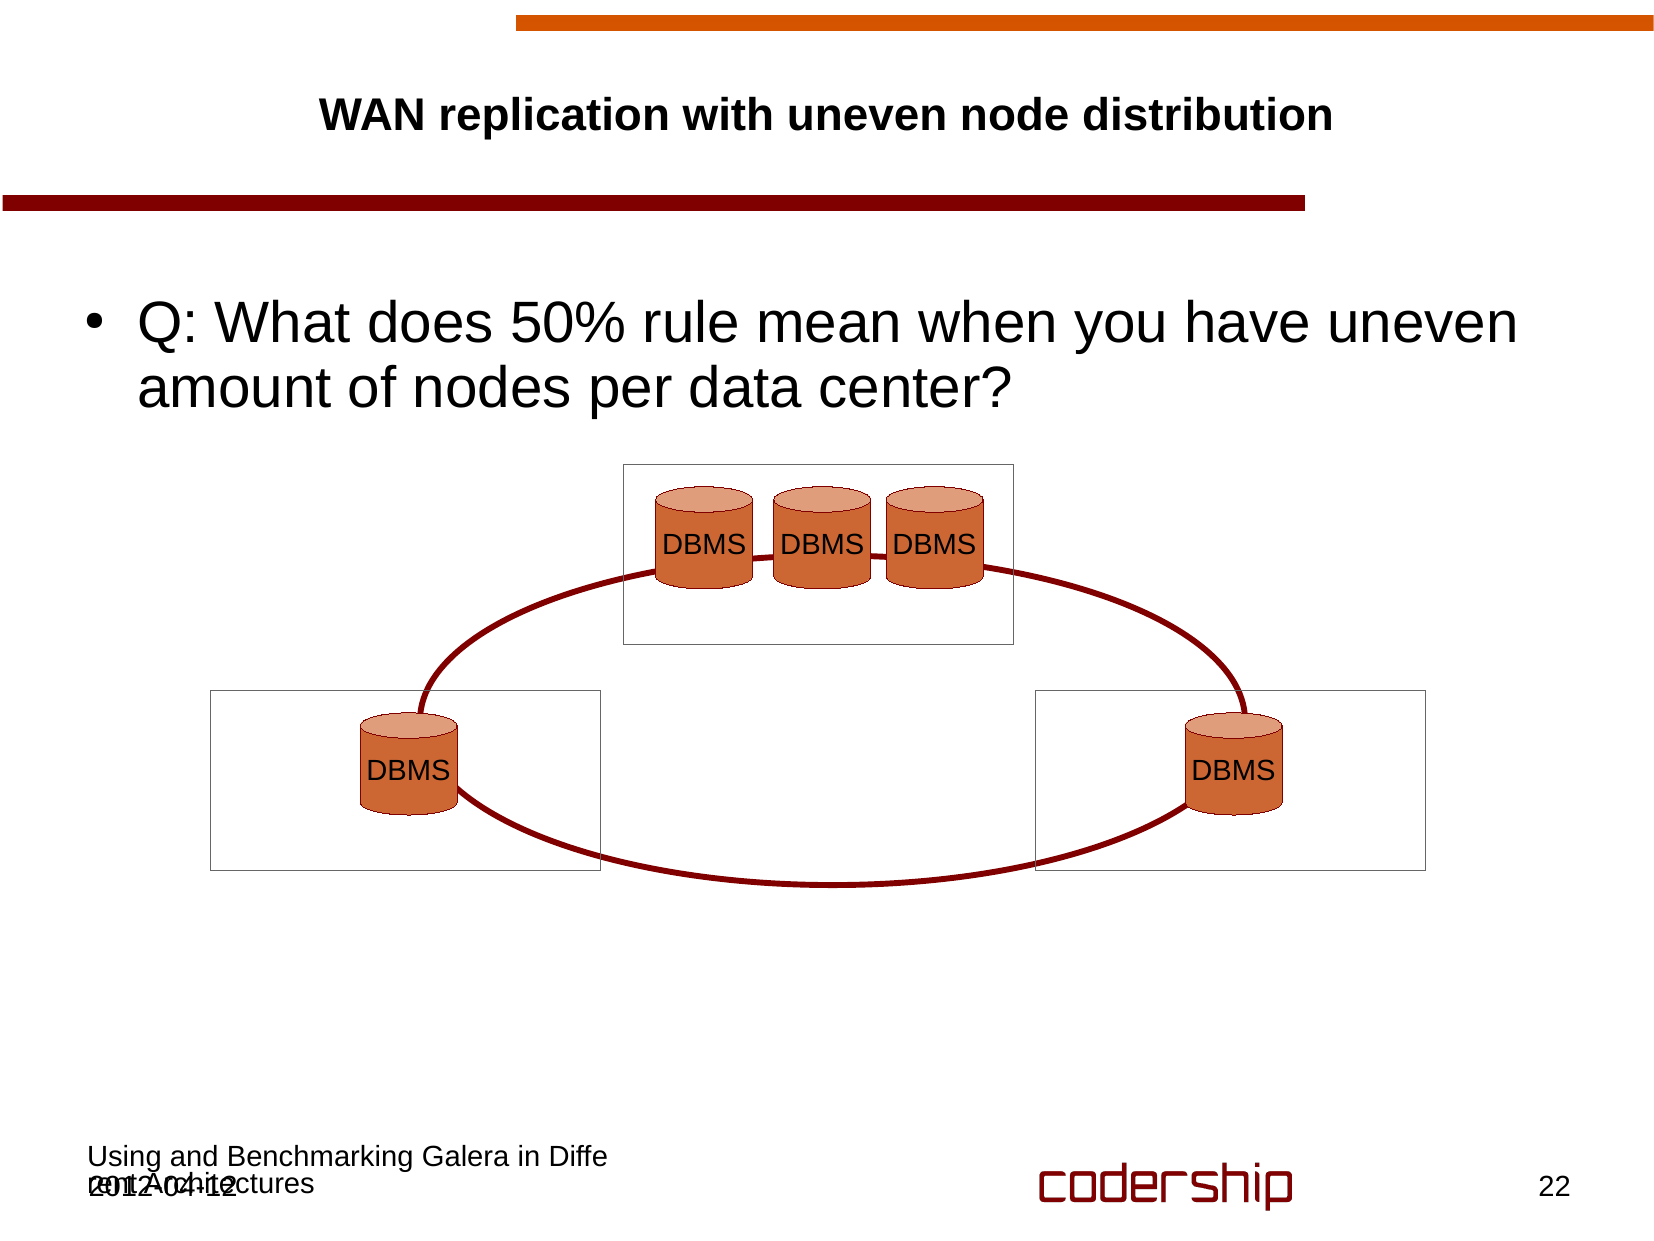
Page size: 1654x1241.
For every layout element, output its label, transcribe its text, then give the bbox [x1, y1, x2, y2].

text_box DBMS [655, 501, 753, 589]
text_box DBMS [1185, 726, 1283, 816]
picture [1035, 1158, 1296, 1215]
picture [516, 15, 1654, 31]
list Q: What does 50% rule mean when you have uneven amount of nodes per data center? [82, 290, 1571, 1109]
picture [2, 195, 1305, 211]
text_box DBMS [360, 726, 458, 816]
text_box DBMS [773, 500, 871, 589]
text_box DBMS [886, 500, 984, 589]
title WAN replication with uneven node distribution [82, 49, 1571, 181]
